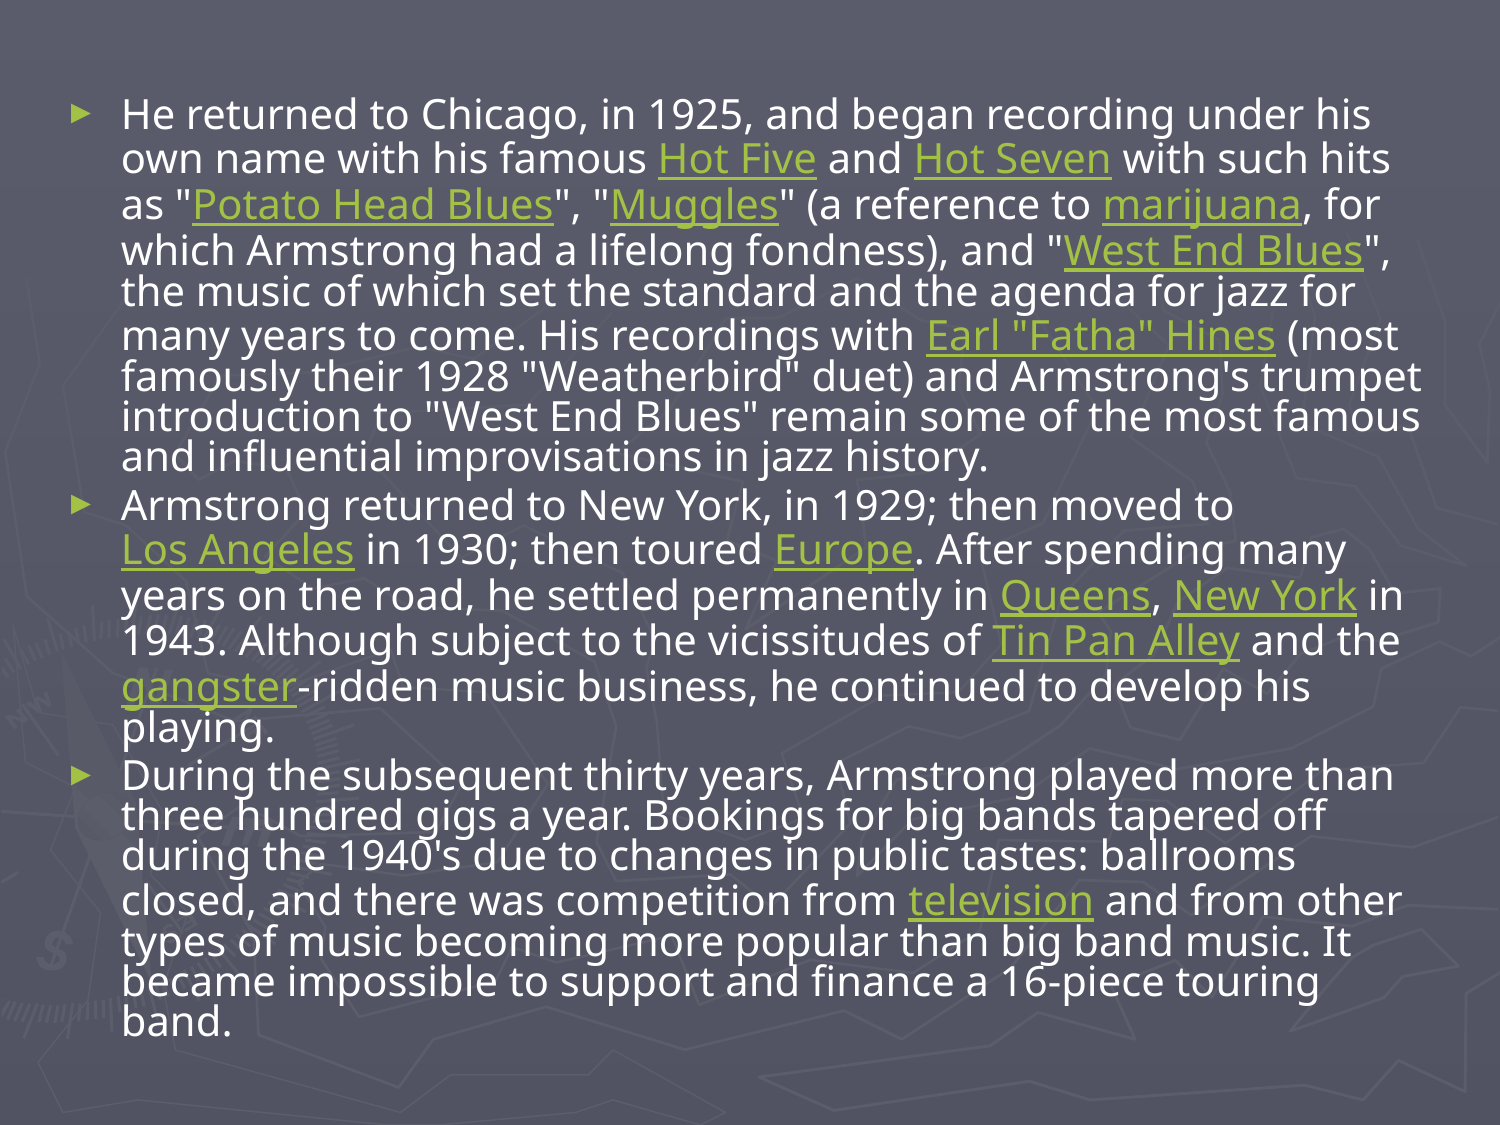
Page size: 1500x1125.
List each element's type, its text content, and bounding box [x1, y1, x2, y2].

list He returned to Chicago, in 1925, and began recording under his own name with his famous Hot Five and Hot Seven with such hits as "Potato Head Blues", "Muggles" (a reference to marijuana, for which Armstrong had a lifelong fondness), and "West End Blues", the music of which set the standard and the agenda for jazz for many years to come. His recordings with Earl "Fatha" Hines (most famously their 1928 "Weatherbird" duet) and Armstrong's trumpet introduction to "West End Blues" remain some of the most famous and influential improvisations in jazz history. Armstrong returned to New York, in 1929; then moved to Los Angeles in 1930; then toured Europe. After spending many years on the road, he settled permanently in Queens, New York in 1943. Although subject to the vicissitudes of Tin Pan Alley and the gangster-ridden music business, he continued to develop his playing. During the subsequent thirty years, Armstrong played more than three hundred gigs a year. Bookings for big bands tapered off during the 1940's due to changes in public tastes: ballrooms closed, and there was competition from television and from other types of music becoming more popular than big band music. It became impossible to support and finance a 16-piece touring band. [49, 90, 1451, 1001]
